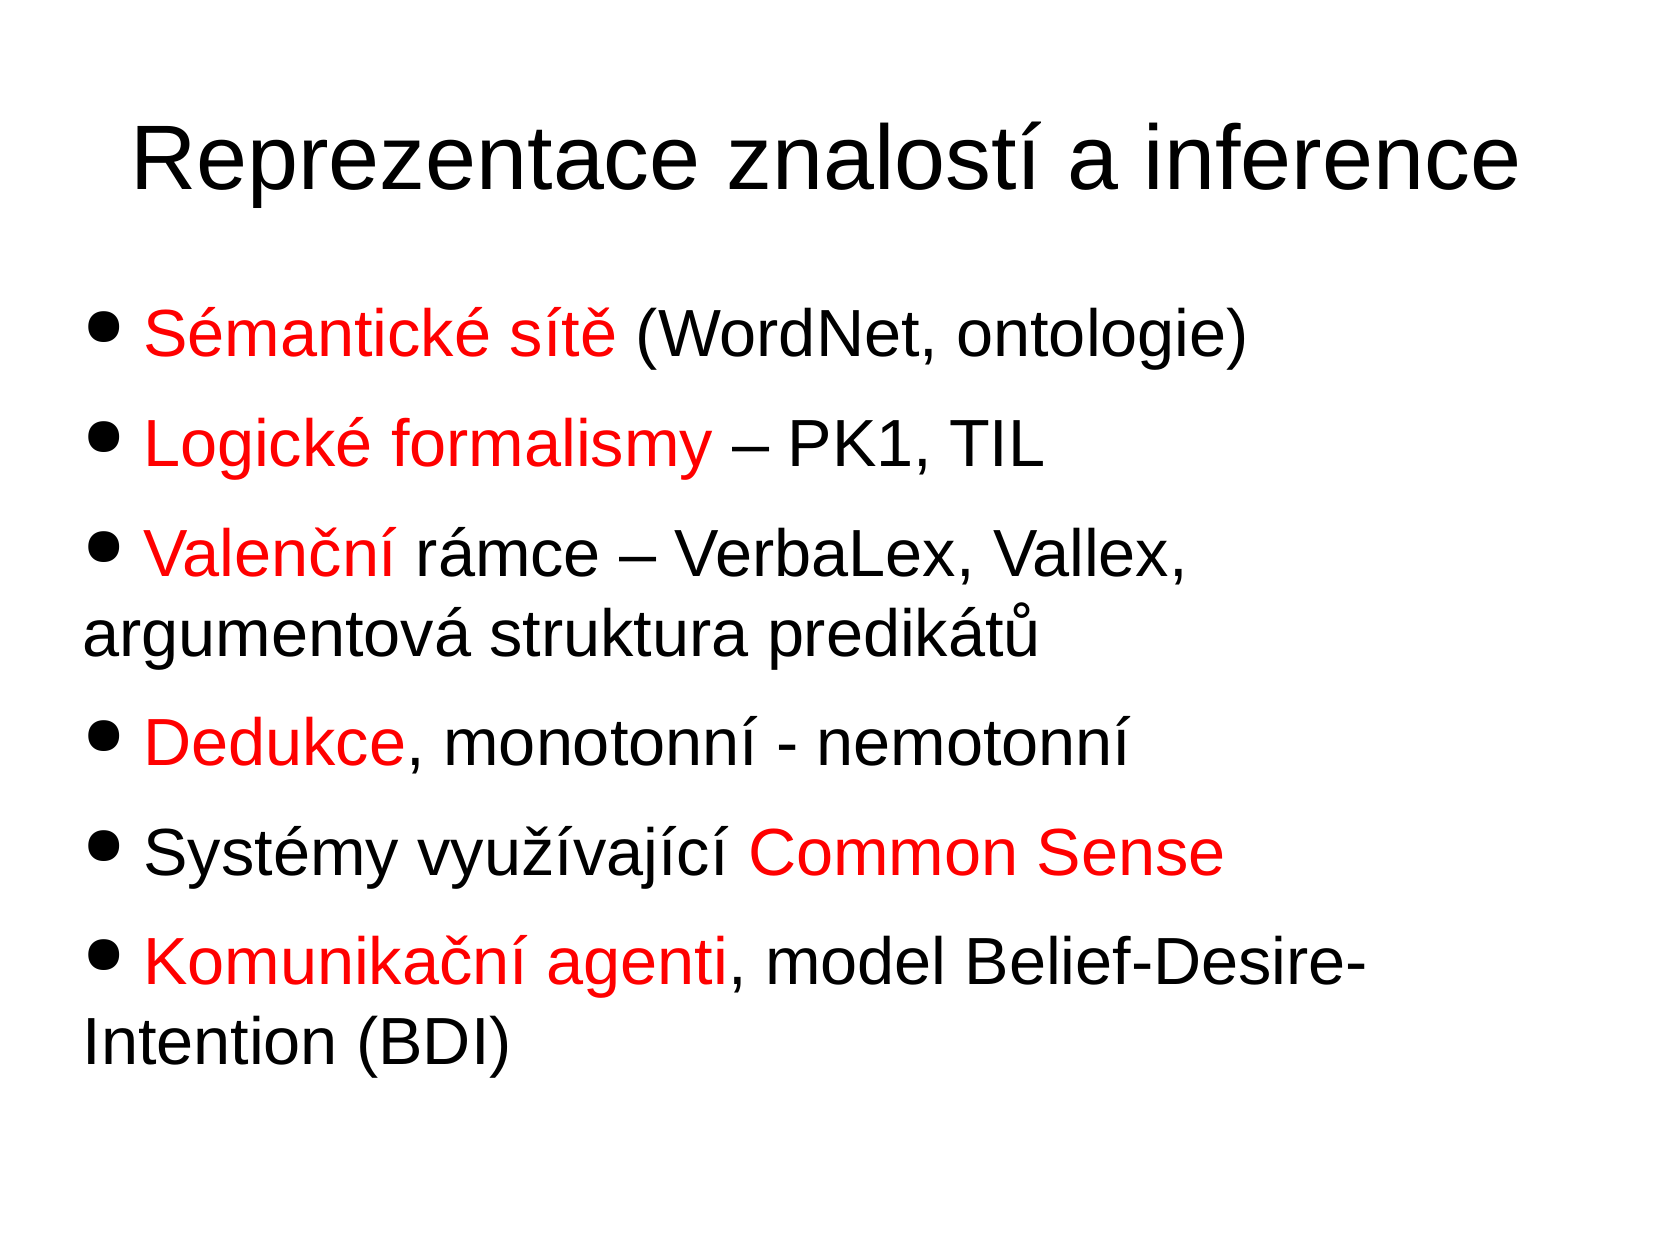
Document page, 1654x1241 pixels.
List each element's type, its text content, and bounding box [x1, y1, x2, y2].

title Reprezentace znalostí a inference [82, 56, 1571, 250]
list Sémantické sítě (WordNet, ontologie) Logické formalismy – PK1, TIL Valenční rámce – VerbaLex, Vallex, argumentová struktura predikátů Dedukce, monotonní - nemotonní Systémy využívající Common Sense Komunikační agenti, model Belief-Desire- Intention (BDI) [82, 290, 1571, 1094]
